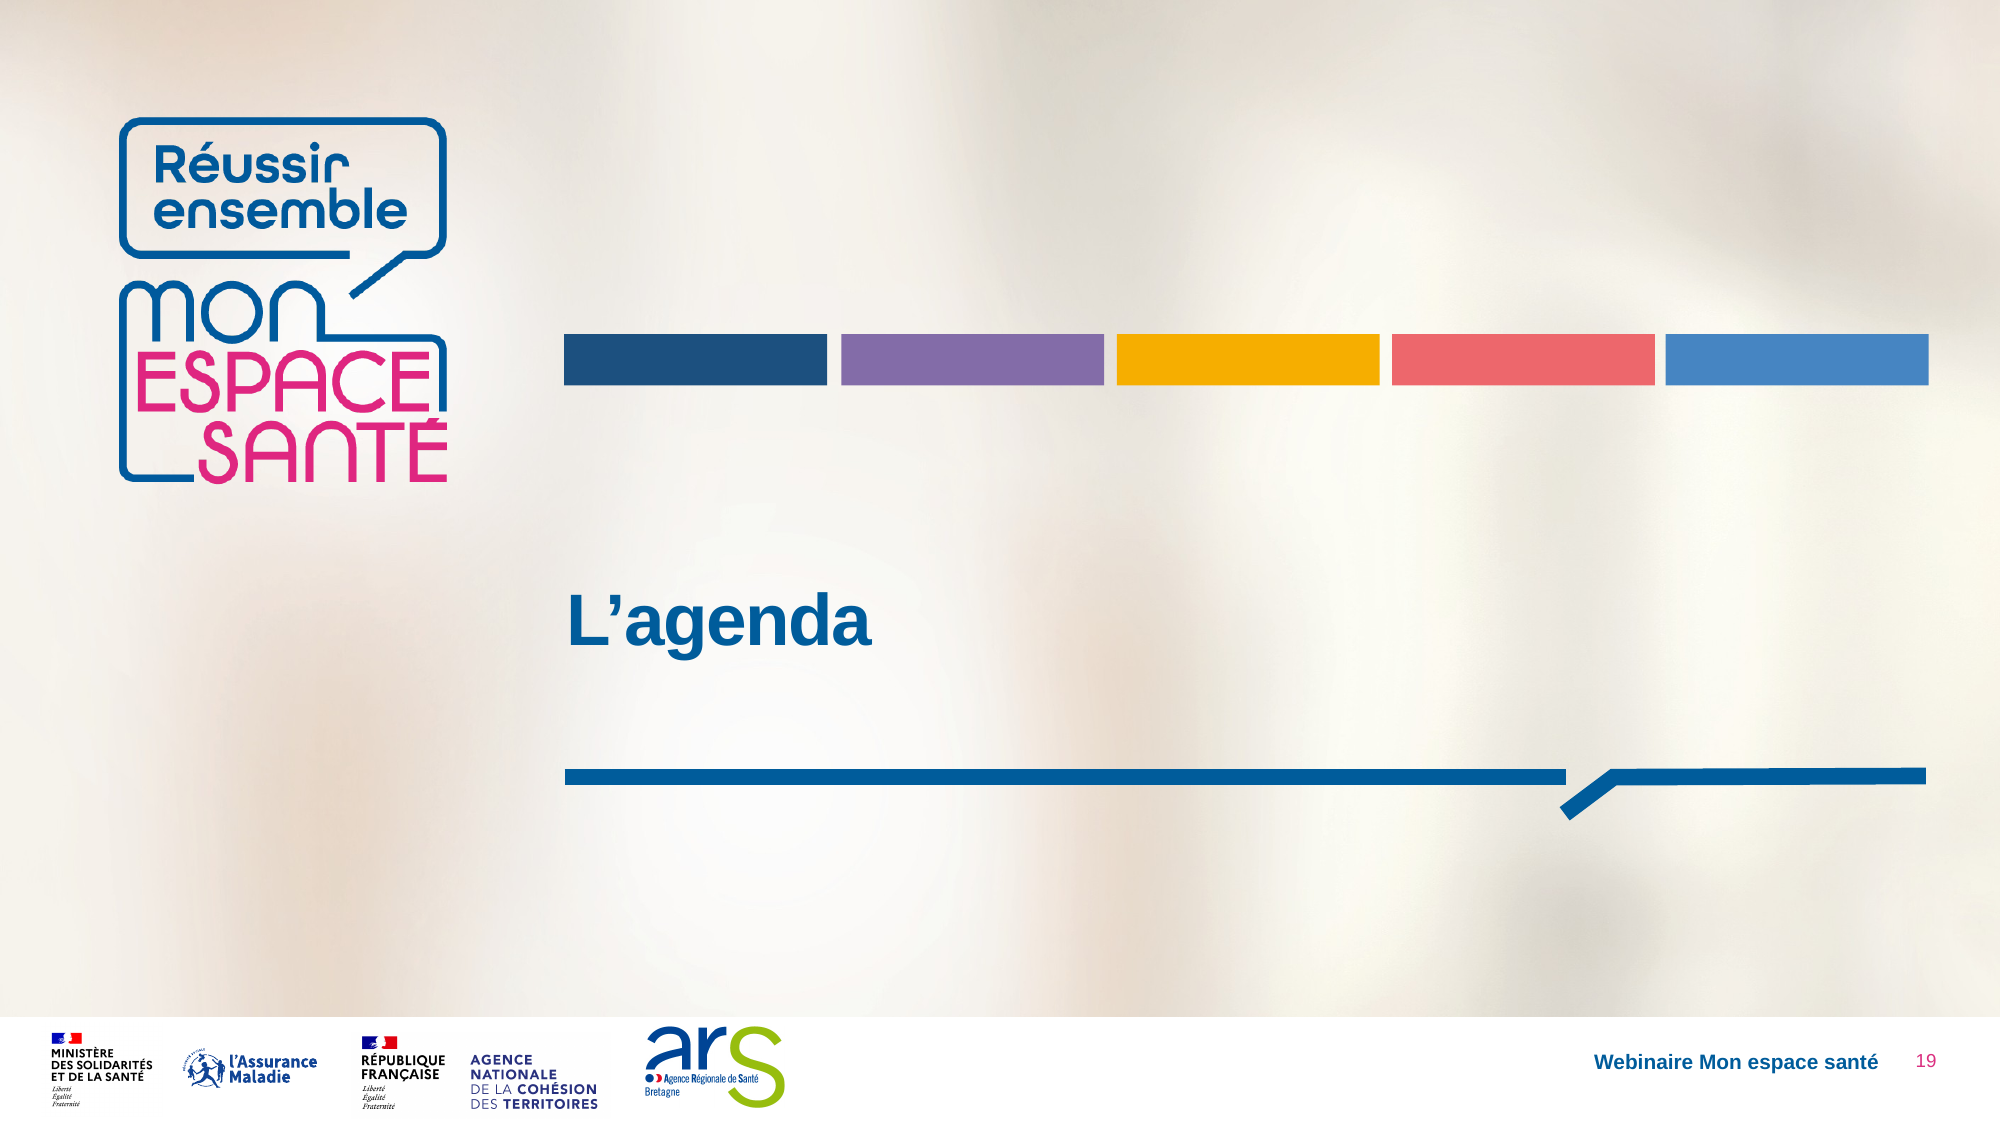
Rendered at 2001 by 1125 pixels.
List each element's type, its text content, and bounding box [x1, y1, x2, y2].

text_box Webinaire Mon espace santé [1272, 1040, 1887, 1093]
text_box [1392, 334, 1655, 386]
text_box [564, 334, 828, 386]
picture [351, 1032, 611, 1119]
text_box [1116, 334, 1380, 386]
title L’agenda [558, 443, 1593, 825]
text_box [841, 334, 1105, 386]
text_box [1665, 334, 1929, 386]
picture [41, 1022, 163, 1117]
picture [645, 1026, 785, 1108]
picture [0, 0, 2000, 1017]
